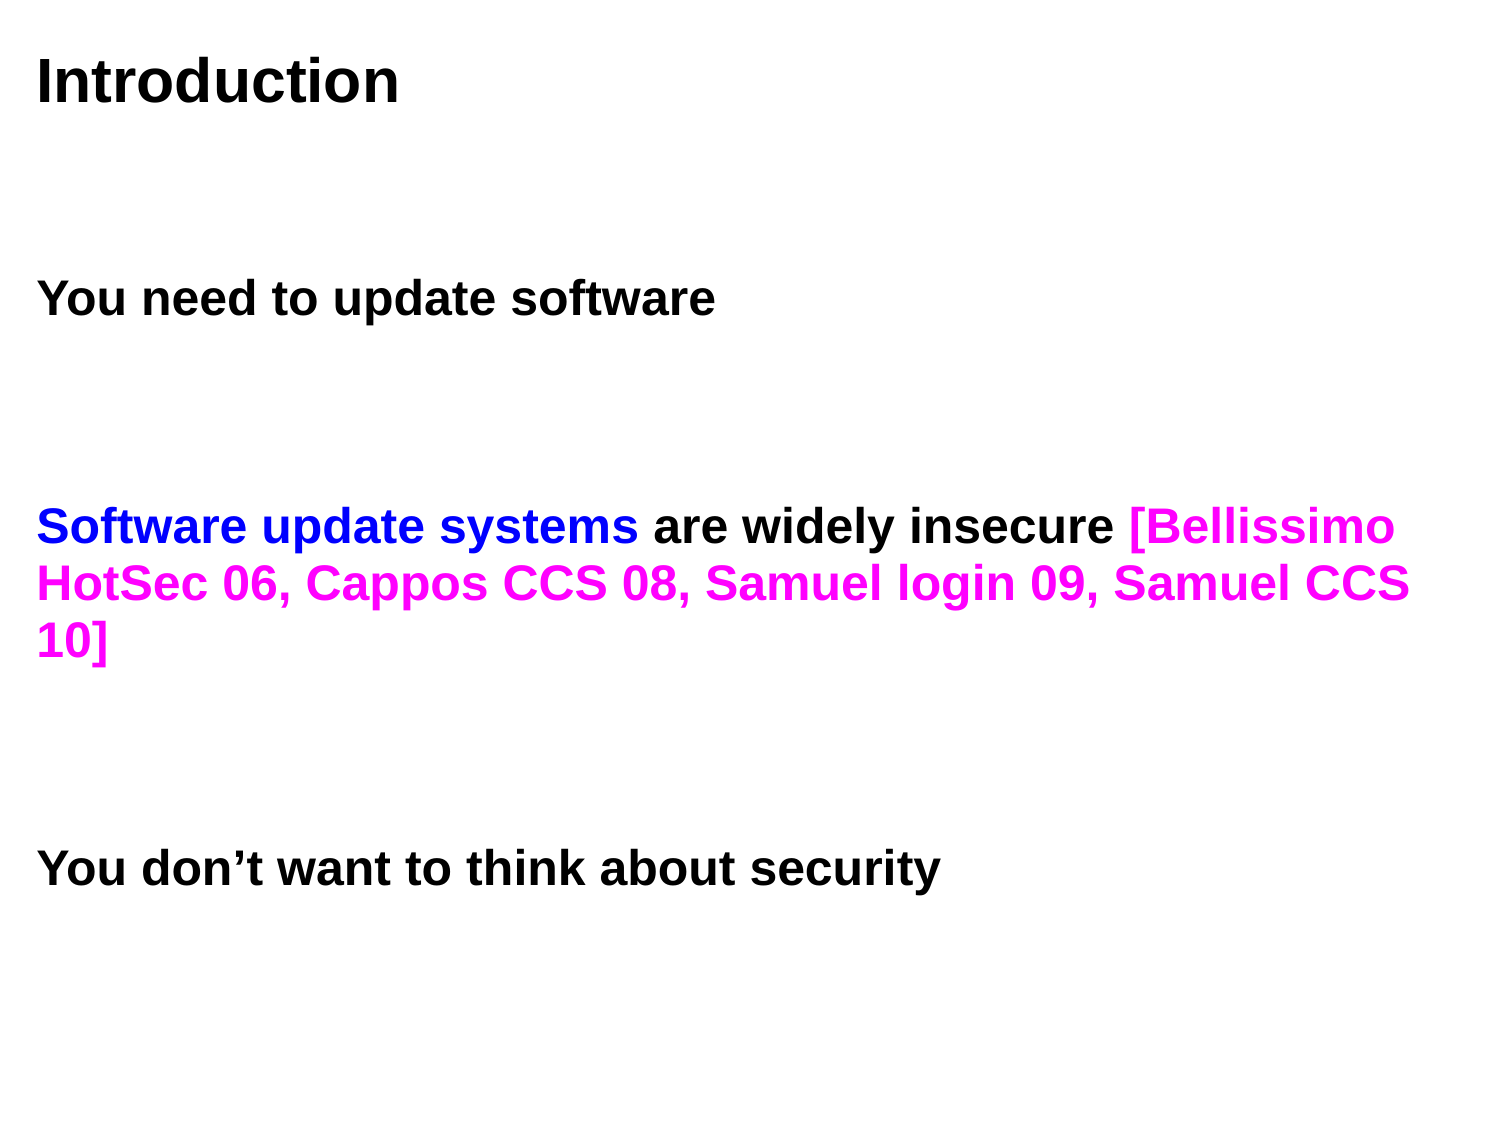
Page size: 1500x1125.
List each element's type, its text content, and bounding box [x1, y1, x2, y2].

list You need to update software Software update systems are widely insecure [Bellissimo HotSec 06, Cappos CCS 08, Samuel login 09, Samuel CCS 10] You don’t want to think about security [36, 270, 1464, 1080]
title Introduction [36, 45, 1464, 180]
